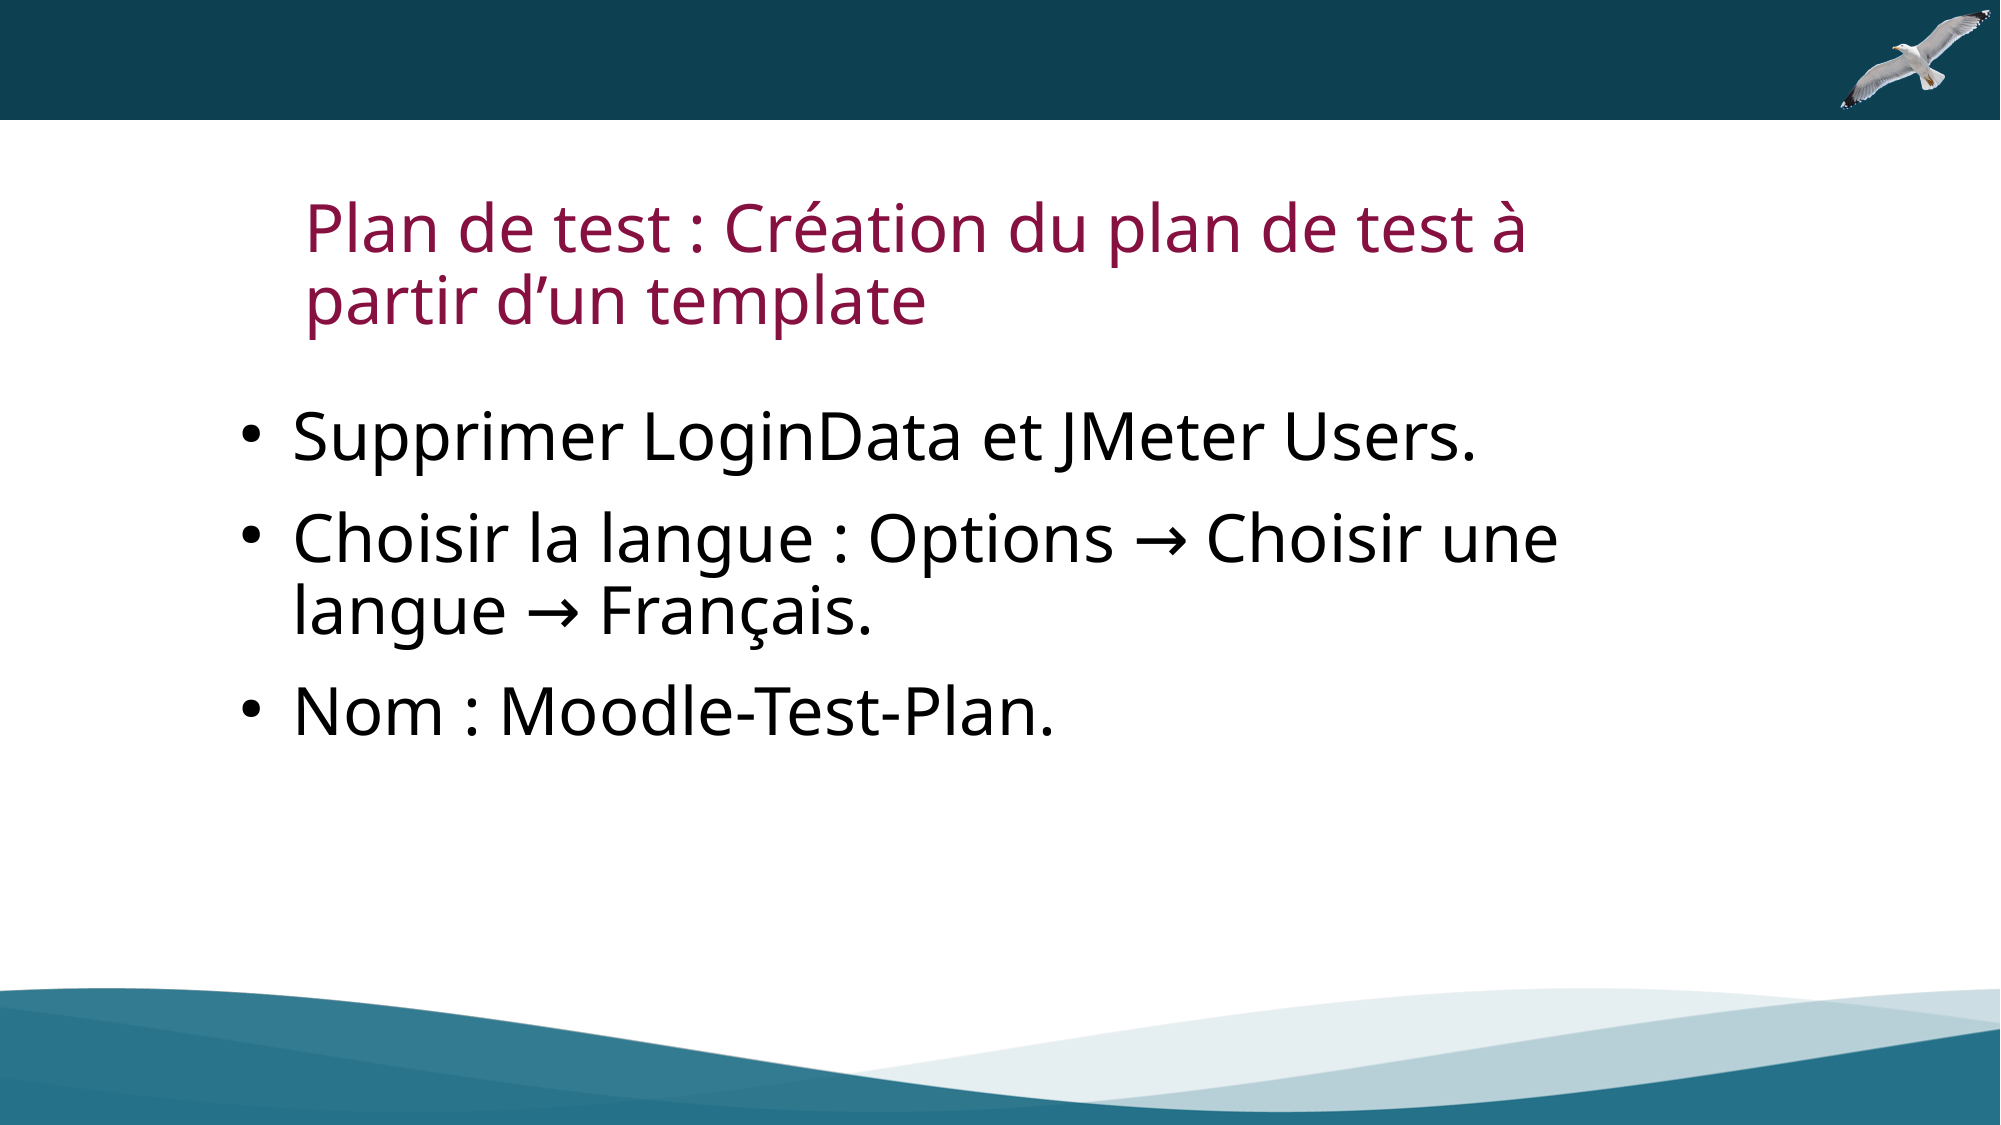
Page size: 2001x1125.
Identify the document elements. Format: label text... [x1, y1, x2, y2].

list Plan de test : Création du plan de test à partir d’un template [218, 187, 1689, 319]
picture [1820, 0, 2000, 120]
picture [0, 974, 2000, 1125]
list Supprimer LoginData et JMeter Users. Choisir la langue : Options → Choisir une langue → Français. Nom : Moodle-Test-Plan. [206, 395, 1784, 869]
